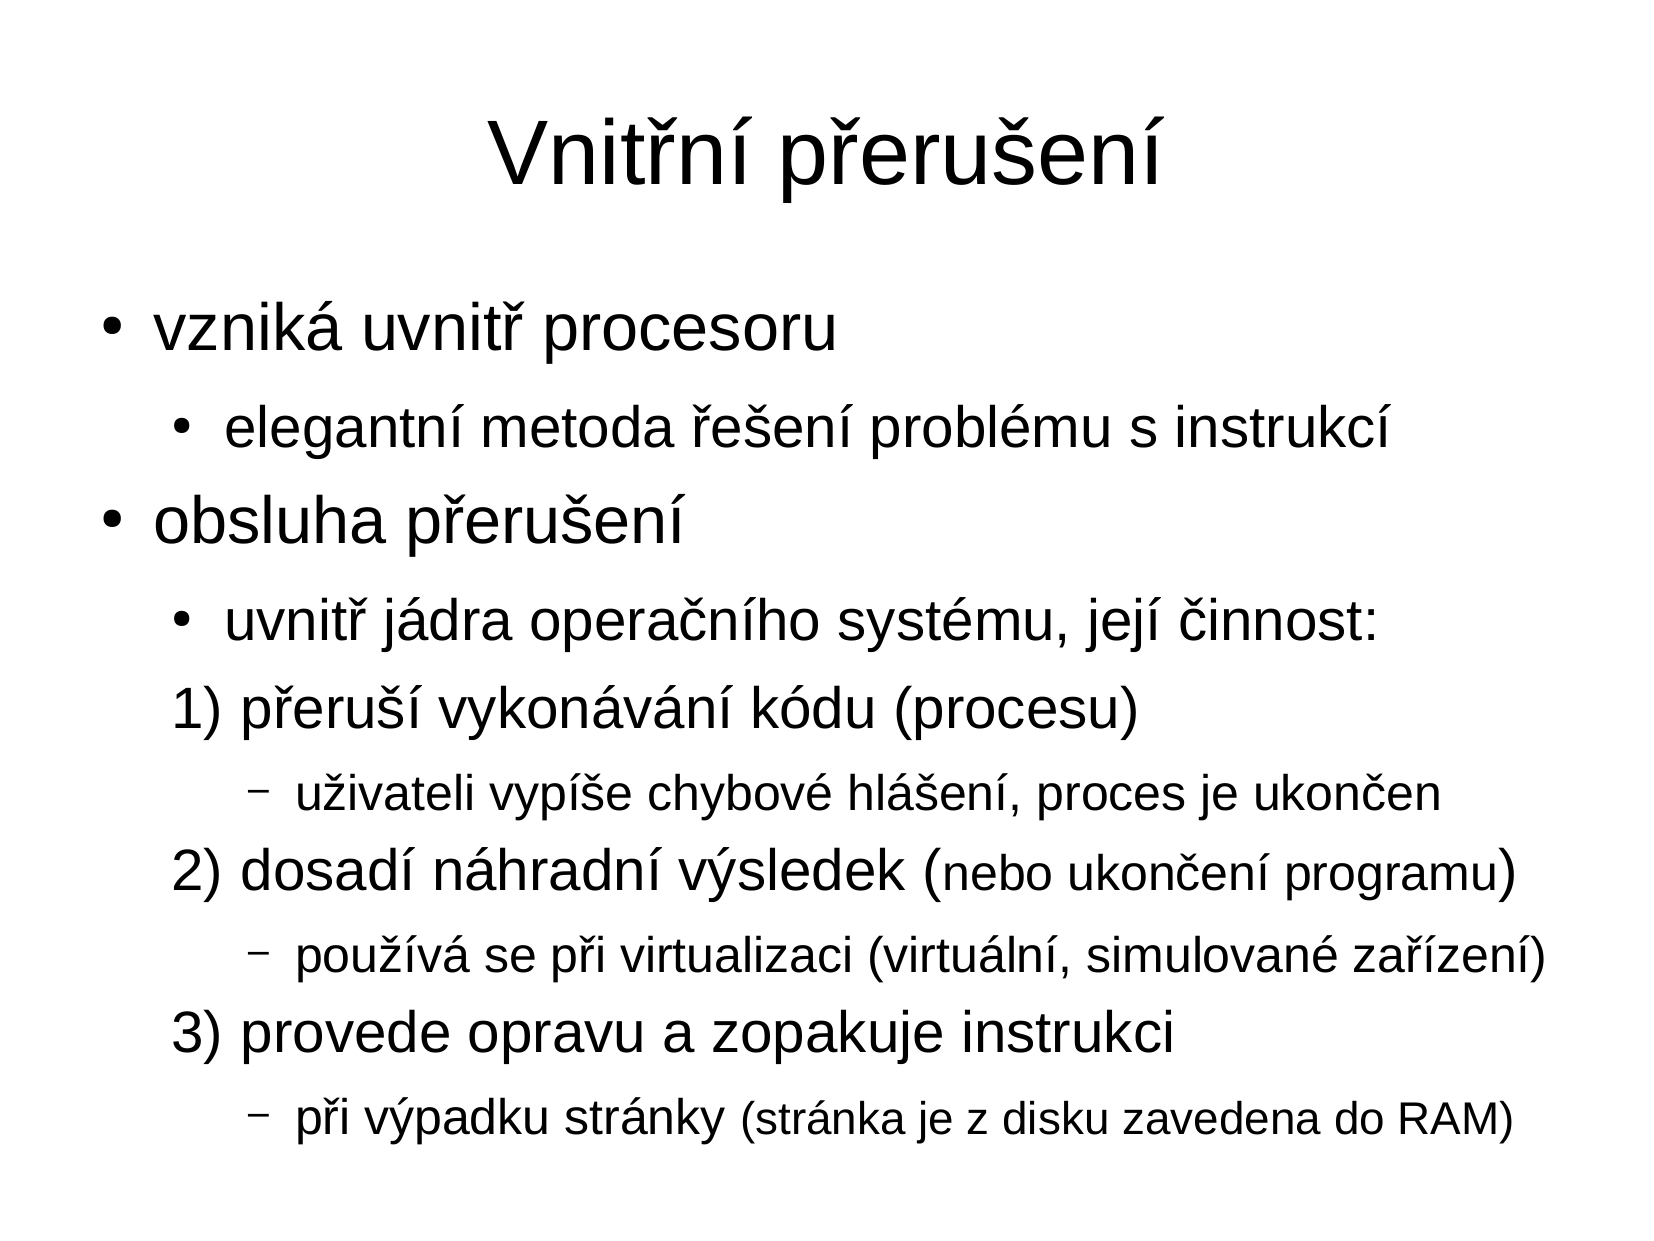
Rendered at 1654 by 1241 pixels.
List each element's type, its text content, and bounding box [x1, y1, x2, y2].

list vzniká uvnitř procesoru elegantní metoda řešení problému s instrukcí obsluha přerušení uvnitř jádra operačního systému, její činnost: přeruší vykonávání kódu (procesu) uživateli vypíše chybové hlášení, proces je ukončen dosadí náhradní výsledek (nebo ukončení programu) používá se při virtualizaci (virtuální, simulované zařízení) provede opravu a zopakuje instrukci při výpadku stránky (stránka je z disku zavedena do RAM) [82, 290, 1571, 1145]
title Vnitřní přerušení [82, 56, 1571, 250]
